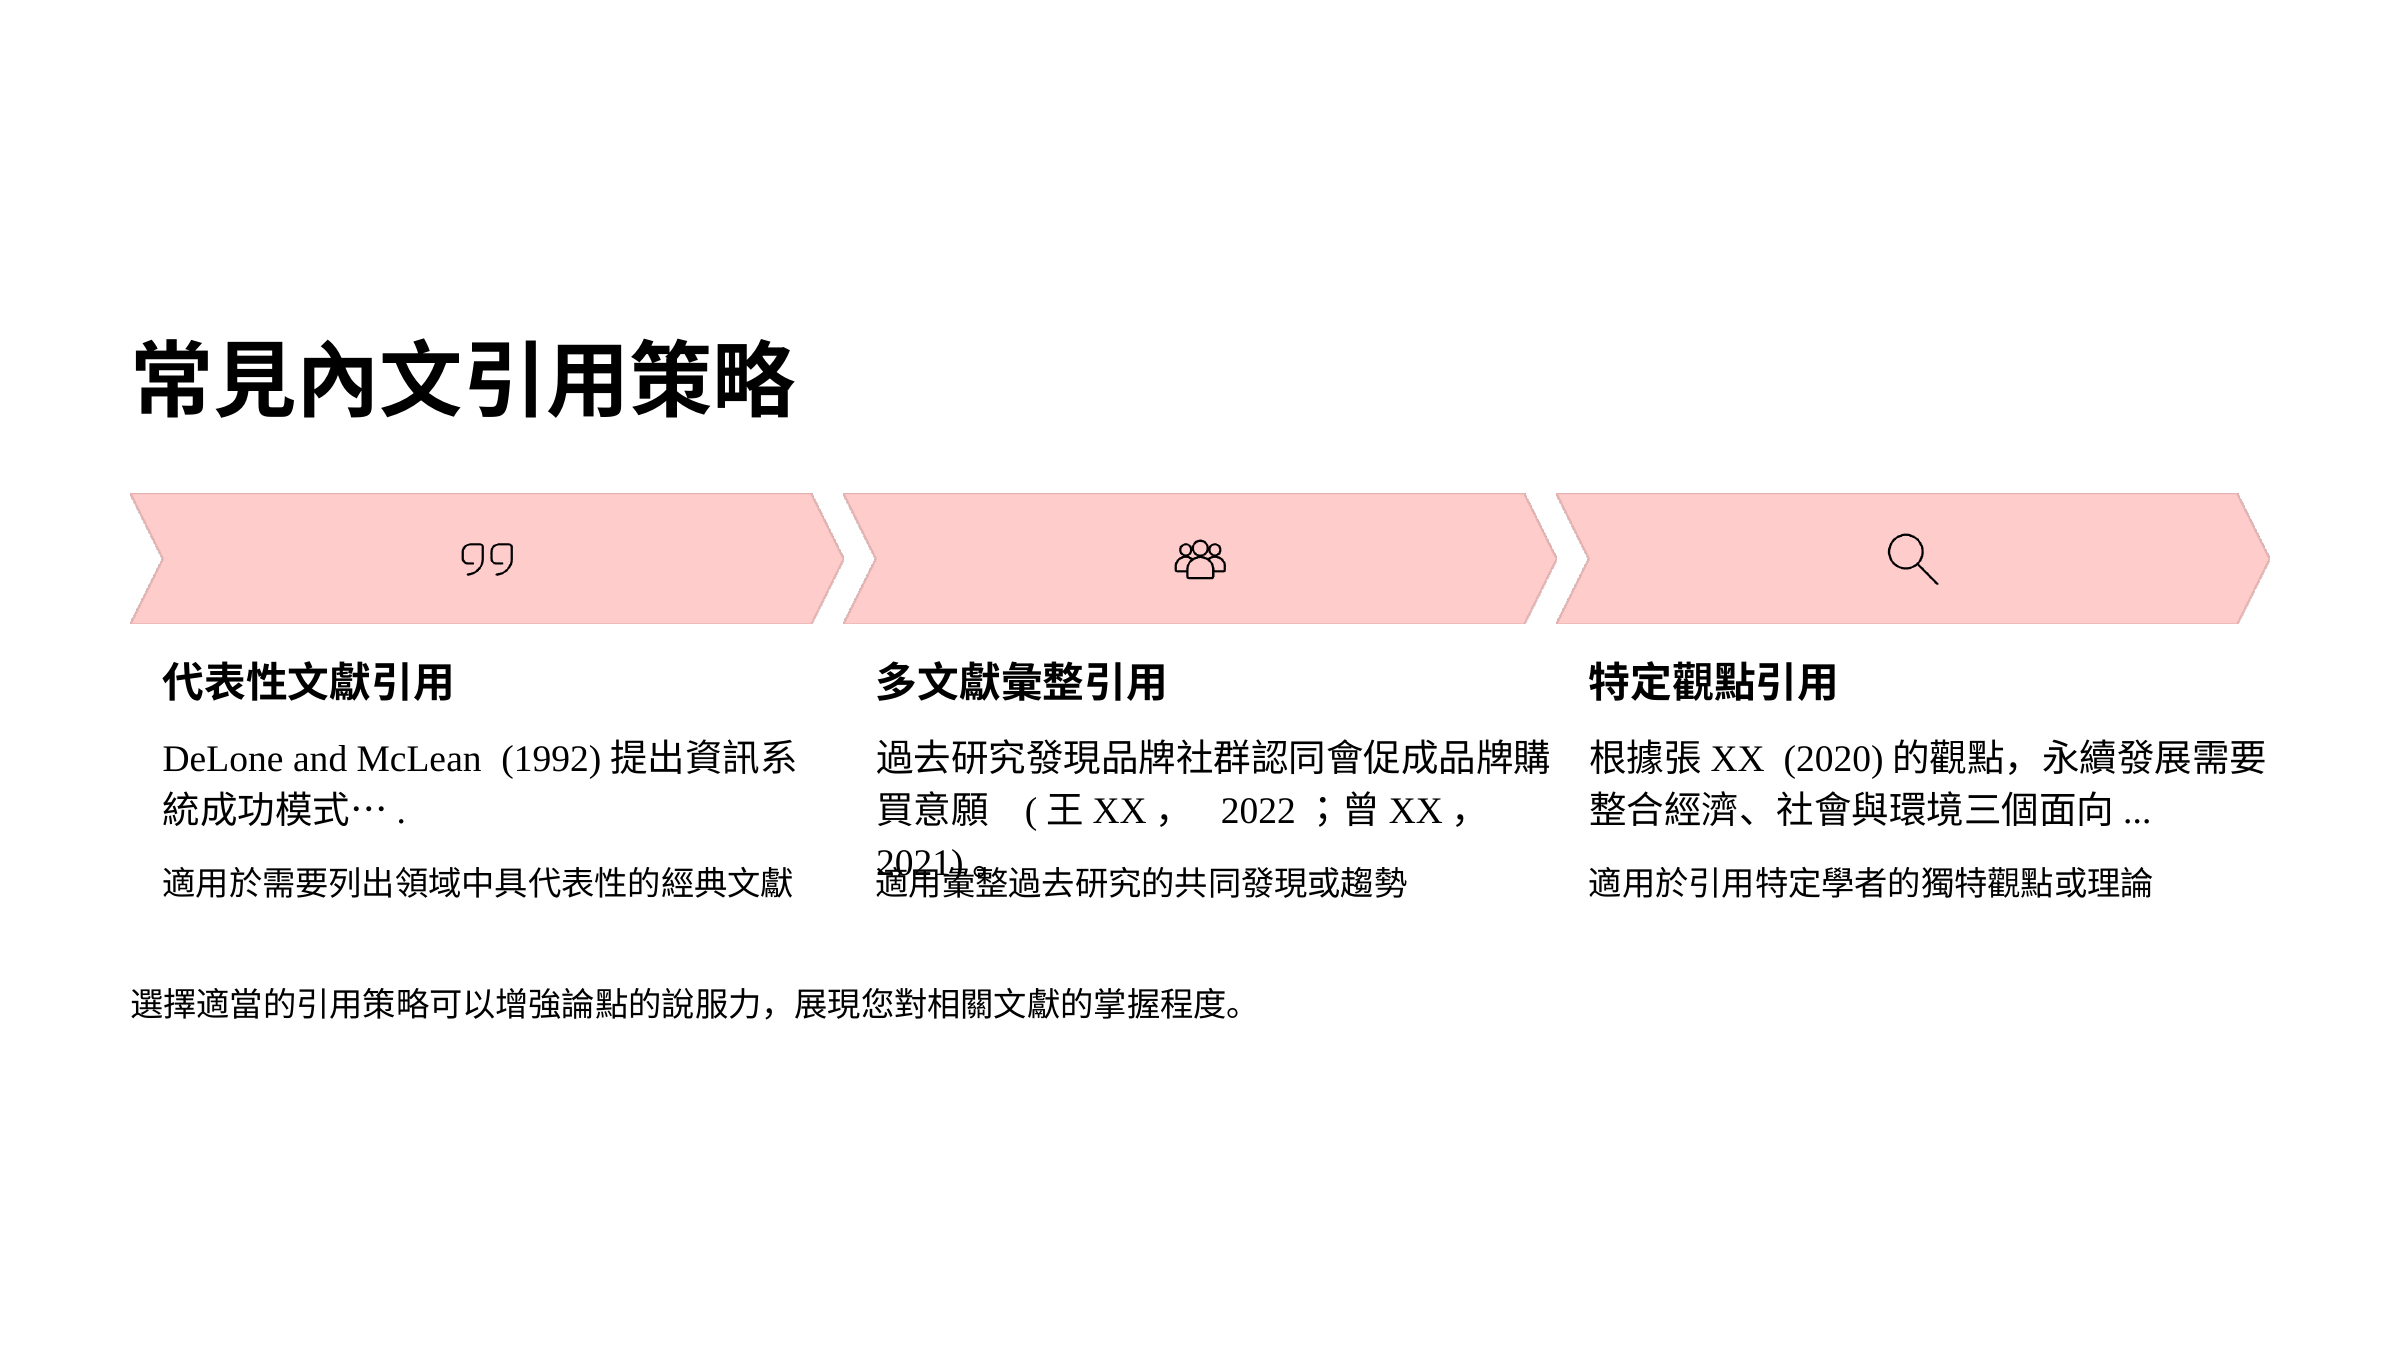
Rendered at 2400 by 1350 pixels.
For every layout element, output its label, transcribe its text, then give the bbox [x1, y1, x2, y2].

picture [130, 493, 2270, 624]
text_box 適用彙整過去研究的共同發現或趨勢 [876, 850, 1524, 902]
text_box 根據張XX (2020)的觀點，永續發展需要整合經濟、社會與環境三個面向... [1589, 726, 2270, 831]
text_box 適用於引用特定學者的獨特觀點或理論 [1589, 850, 2237, 902]
text_box 特定觀點引用 [1589, 656, 1996, 707]
text_box 多文獻彙整引用 [876, 656, 1283, 707]
text_box 常見內文引用策略 [130, 326, 944, 428]
text_box 代表性文獻引用 [163, 656, 570, 707]
text_box 選擇適當的引用策略可以增強論點的說服力，展現您對相關文獻的掌握程度。 [130, 971, 2270, 1023]
text_box DeLone and McLean (1992)提出資訊系統成功模式…. [163, 726, 811, 831]
text_box 過去研究發現品牌社群認同會促成品牌購買意願 (王XX， 2022；曾XX， 2021)。 [876, 726, 1573, 831]
text_box 適用於需要列出領域中具代表性的經典文獻 [163, 850, 811, 902]
